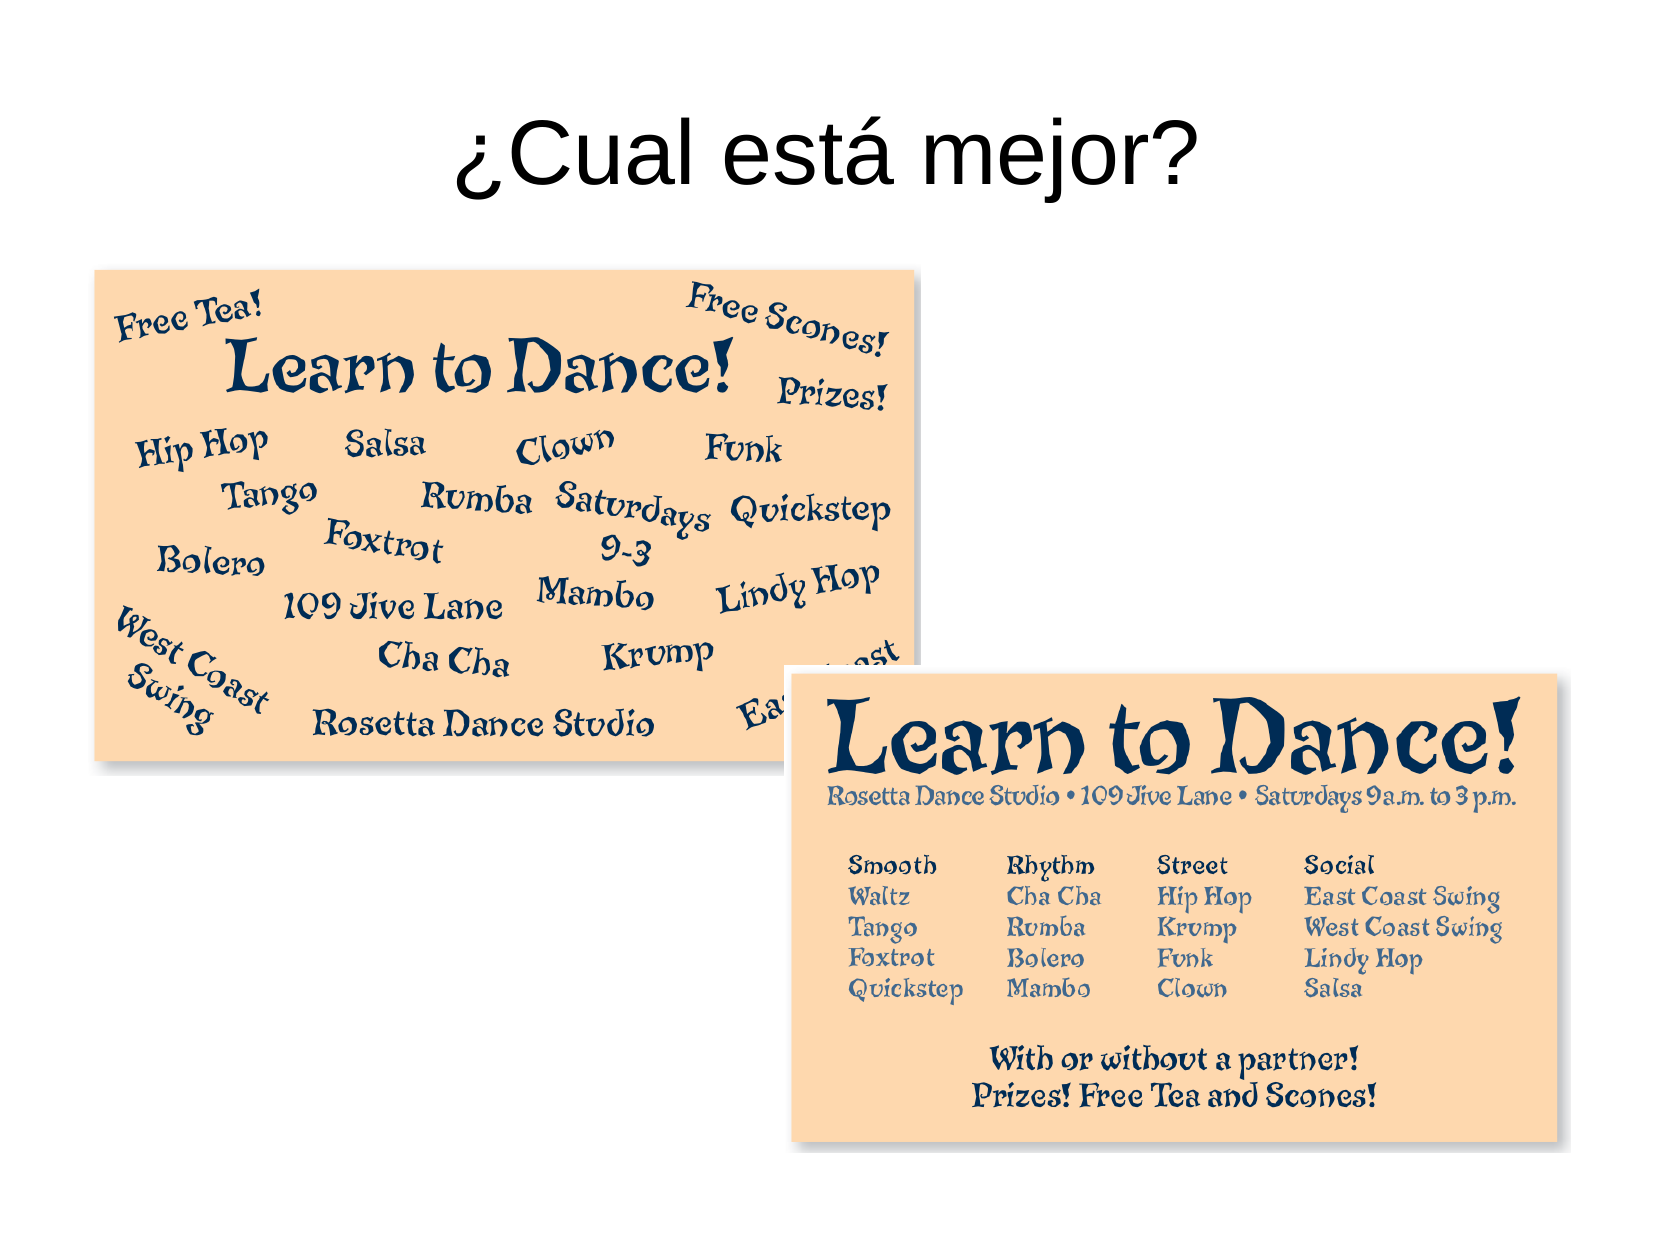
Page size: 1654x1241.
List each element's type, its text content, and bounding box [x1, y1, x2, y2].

title ¿Cual está mejor? [82, 49, 1571, 257]
picture [82, 256, 1571, 1153]
